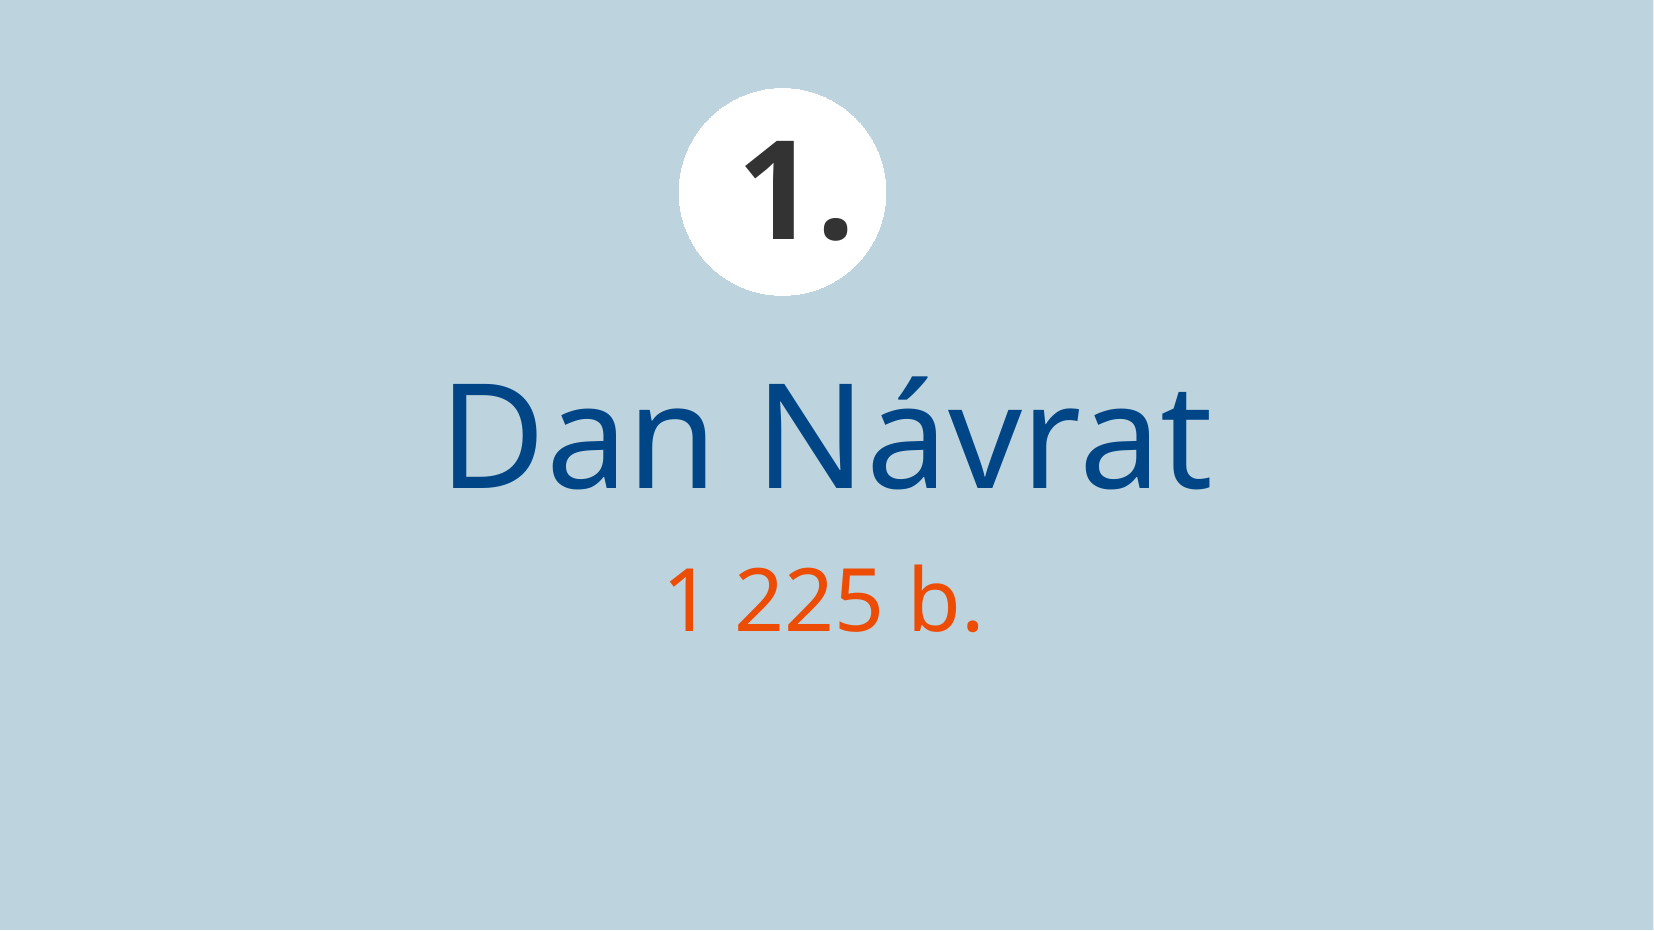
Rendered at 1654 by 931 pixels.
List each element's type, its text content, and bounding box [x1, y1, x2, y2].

text_box 1. [708, 82, 886, 290]
text_box [679, 120, 708, 264]
text_box [749, 290, 816, 296]
text_box 1 225 b. [200, 530, 1447, 708]
subtitle Dan Návrat [59, 333, 1595, 629]
